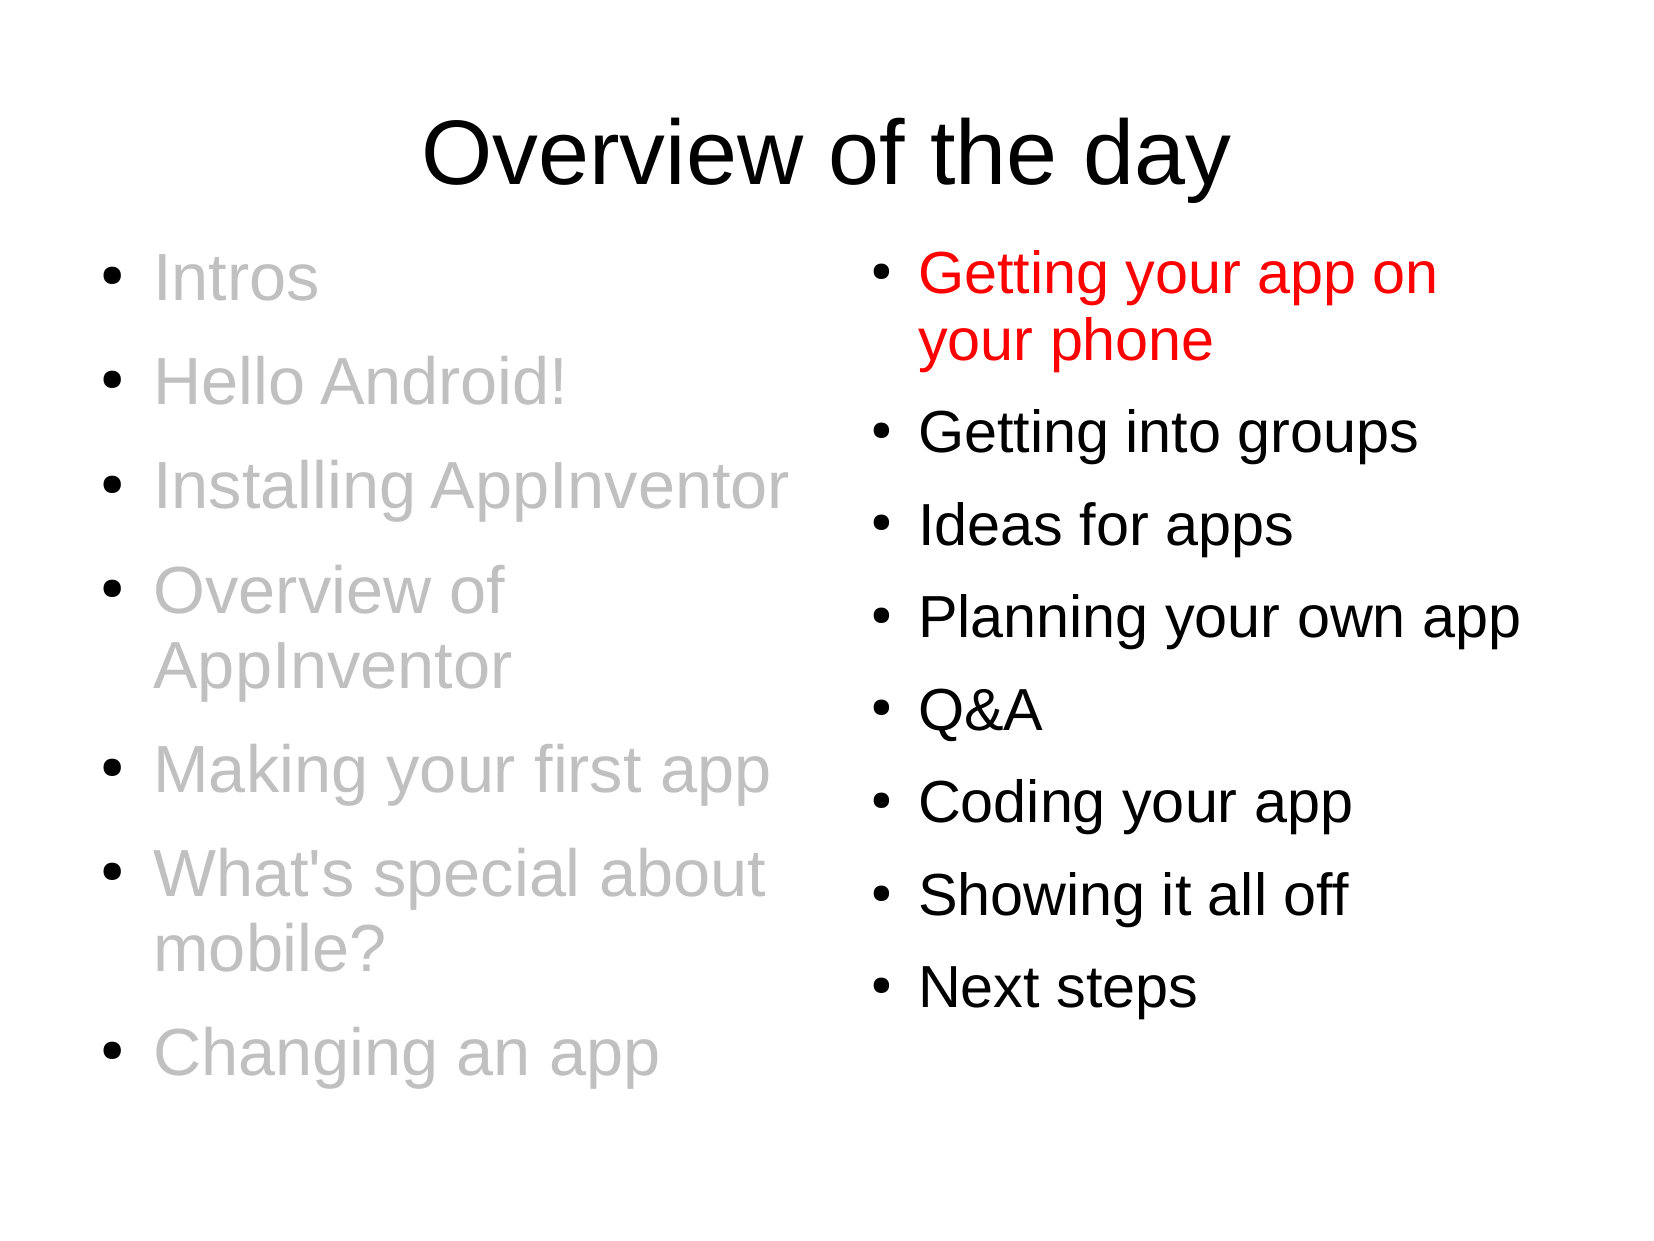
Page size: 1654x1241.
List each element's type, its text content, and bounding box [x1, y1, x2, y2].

title Overview of the day [82, 49, 1571, 257]
list Intros Hello Android! Installing AppInventor Overview of AppInventor Making your first app What's special about mobile? Changing an app [82, 240, 793, 1126]
list Getting your app on your phone Getting into groups Ideas for apps Planning your own app Q&A Coding your app Showing it all off Next steps [855, 240, 1566, 1025]
